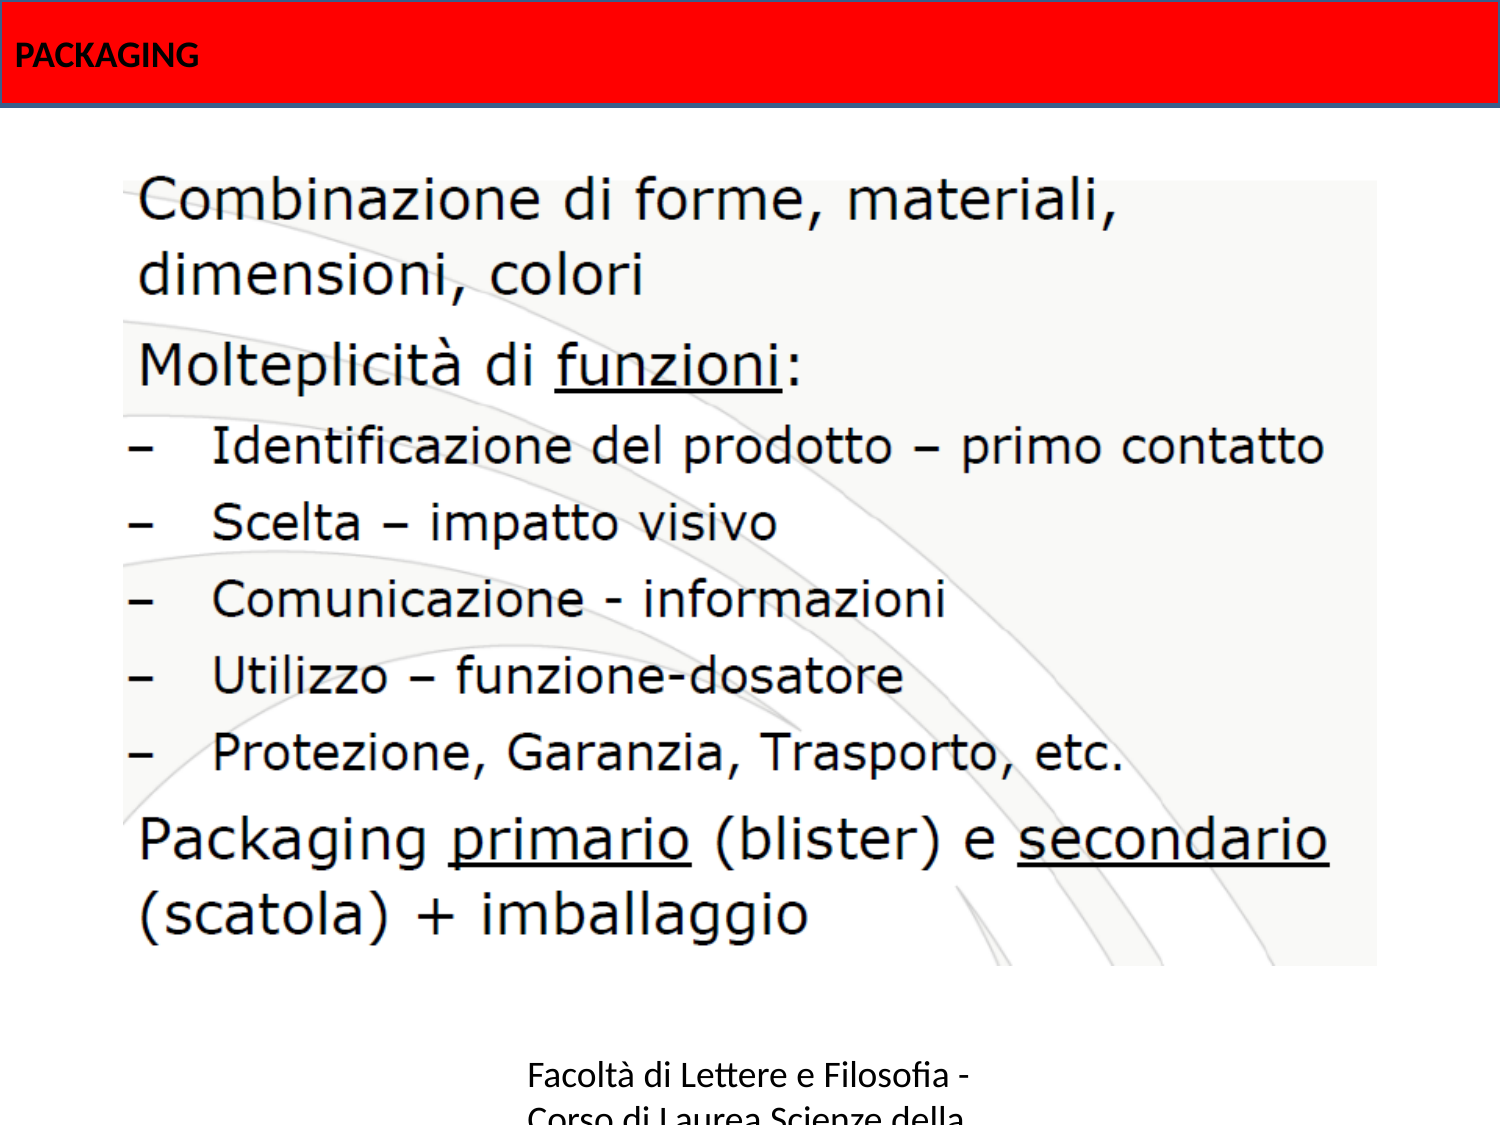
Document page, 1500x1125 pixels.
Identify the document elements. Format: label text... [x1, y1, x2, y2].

picture [123, 159, 1377, 966]
text_box PACKAGING [0, 0, 1500, 106]
footer Facoltà di Lettere e Filosofia - Corso di Laurea Scienze della Comunicazione – Economia e Gestione dell’impresa Gianluca Gariuolo [512, 1042, 988, 1103]
